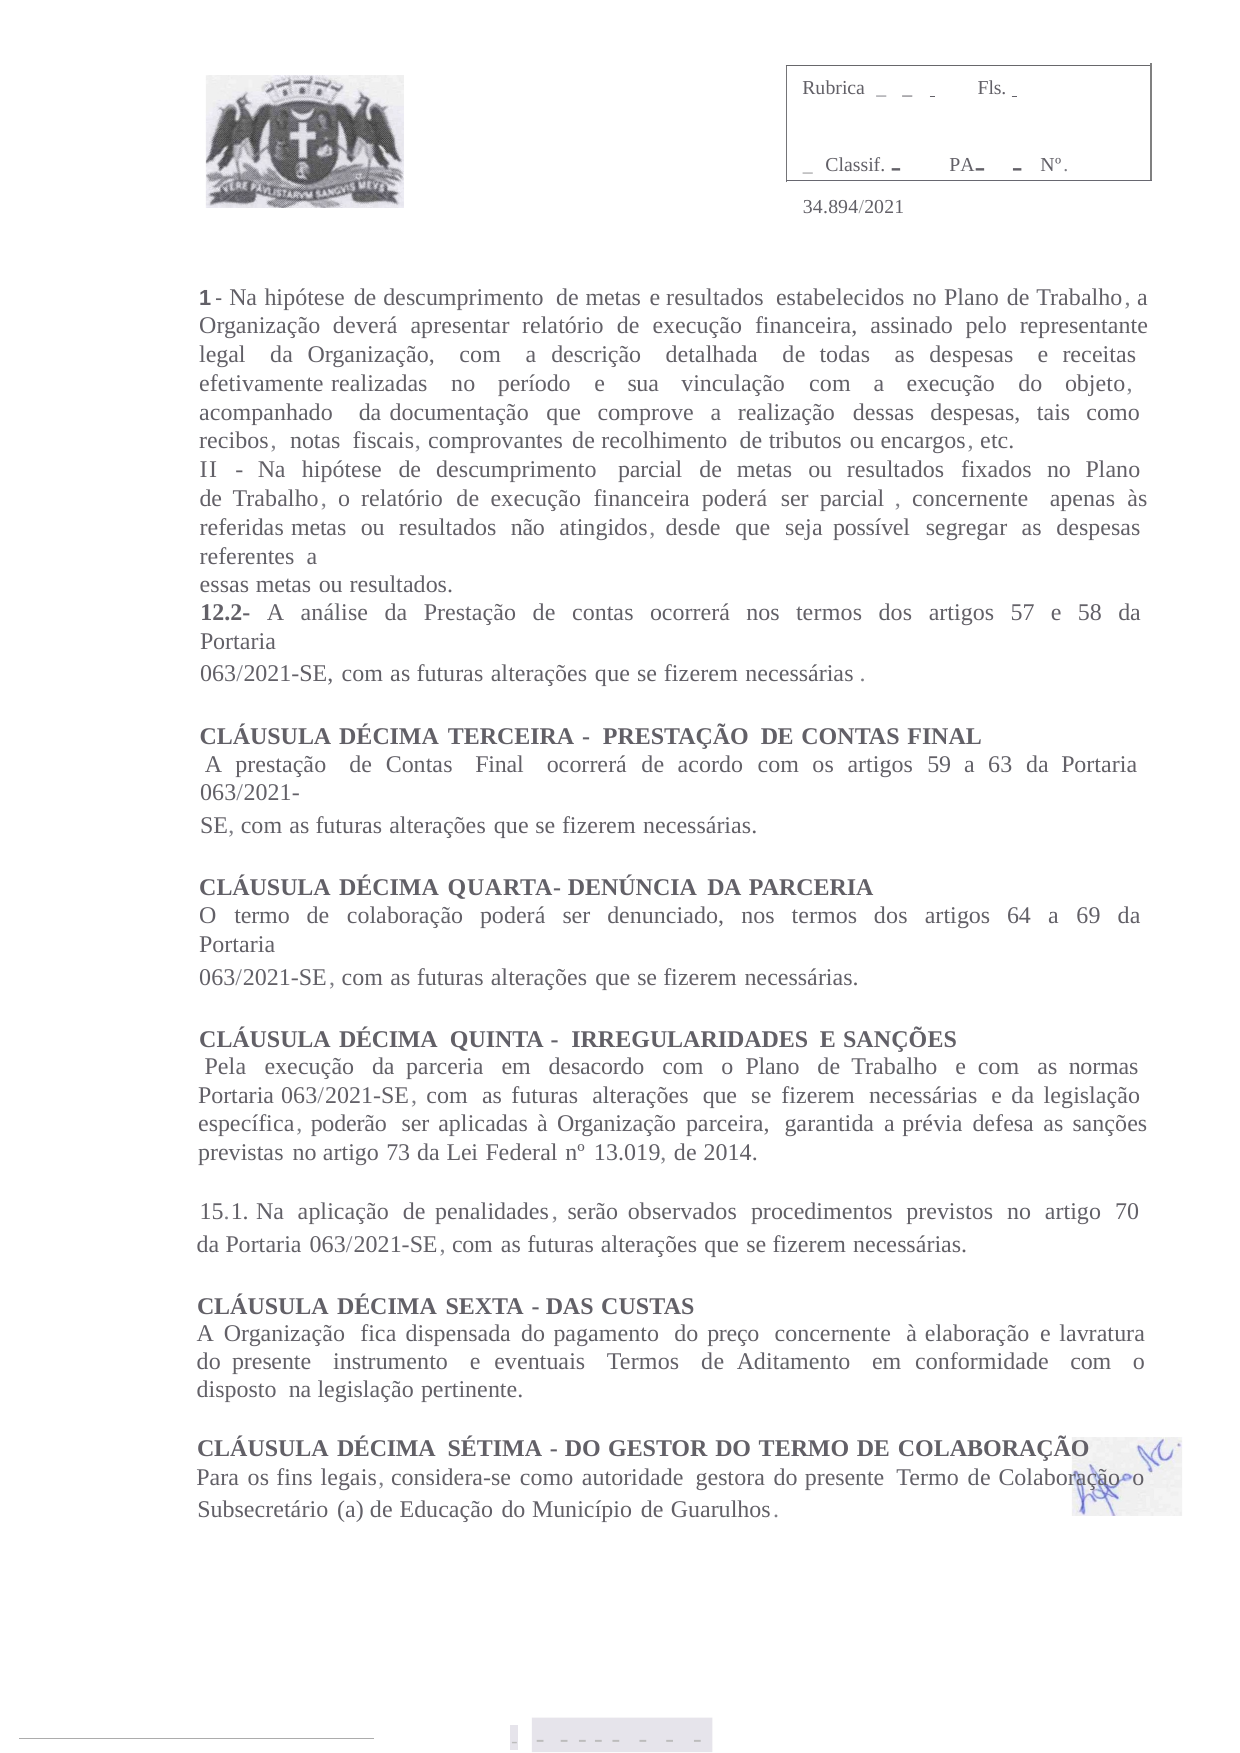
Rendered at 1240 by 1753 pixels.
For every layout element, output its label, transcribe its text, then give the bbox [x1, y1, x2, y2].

text_box - -------- [509, 1721, 716, 1752]
text_box [1072, 1438, 1182, 1516]
text_box [531, 1717, 713, 1721]
text_box [206, 76, 404, 208]
text_box [1075, 1441, 1084, 1455]
text_box Rubrica __ Fls. _ Classif. - PA-- Nº. 34.894/2021 [786, 65, 1152, 181]
text_box 1- Na hipótese de descumprimento de metas e resultados estabelecidos no Plano de Trabalho, a Organização deverá apresentar relatório de execução financeira, assinado pelo representante legal da Organização, com a descrição detalhada de todas as despesas e receitas efetivamente realizadas no período e sua vinculação com a execução do objeto, acompanhado da documentação que comprove a realização dessas despesas, tais como recibos, notas fiscais, comprovantes de recolhimento de tributos ou encargos, etc. II - Na hipótese de descumprimento parcial de metas ou resultados fixados no Plano de Trabalho, o relatório de execução financeira poderá ser parcial , concernente apenas às referidas metas ou resultados não atingidos, desde que seja possível segregar as despesas referentes a essas metas ou resultados. 12.2- A análise da Prestação de contas ocorrerá nos termos dos artigos 57 e 58 da Portaria 063/2021-SE, com as futuras alterações que se fizerem necessárias . CLÁUSULA DÉCIMA TERCEIRA - PRESTAÇÃO DE CONTAS FINAL A prestação de Contas Final ocorrerá de acordo com os artigos 59 a 63 da Portaria 063/2021- SE, com as futuras alterações que se fizerem necessárias. CLÁUSULA DÉCIMA QUARTA- DENÚNCIA DA PARCERIA O termo de colaboração poderá ser denunciado, nos termos dos artigos 64 a 69 da Portaria 063/2021-SE, com as futuras alterações que se fizerem necessárias. CLÁUSULA DÉCIMA QUINTA - IRREGULARIDADES E SANÇÕES Pela execução da parceria em desacordo com o Plano de Trabalho e com as normas Portaria 063/2021-SE, com as futuras alterações que se fizerem necessárias e da legislação específica, poderão ser aplicadas à Organização parceira, garantida a prévia defesa as sanções previstas no artigo 73 da Lei Federal nº 13.019, de 2014. 15.1. Na aplicação de penalidades, serão observados procedimentos previstos no artigo 70 da Portaria 063/2021-SE, com as futuras alterações que se fizerem necessárias. CLÁUSULA DÉCIMA SEXTA - DAS CUSTAS A Organização fica dispensada do pagamento do preço concernente à elaboração e lavratura do presente instrumento e eventuais Termos de Aditamento em conformidade com o disposto na legislação pertinente. CLÁUSULA DÉCIMA SÉTIMA - DO GESTOR DO TERMO DE COLABORAÇÃO Para os fins legais, considera-se como autoridade gestora do presente Termo de Colaboração o Subsecretário (a) de Educação do Município de Guarulhos. [194, 280, 1149, 1401]
